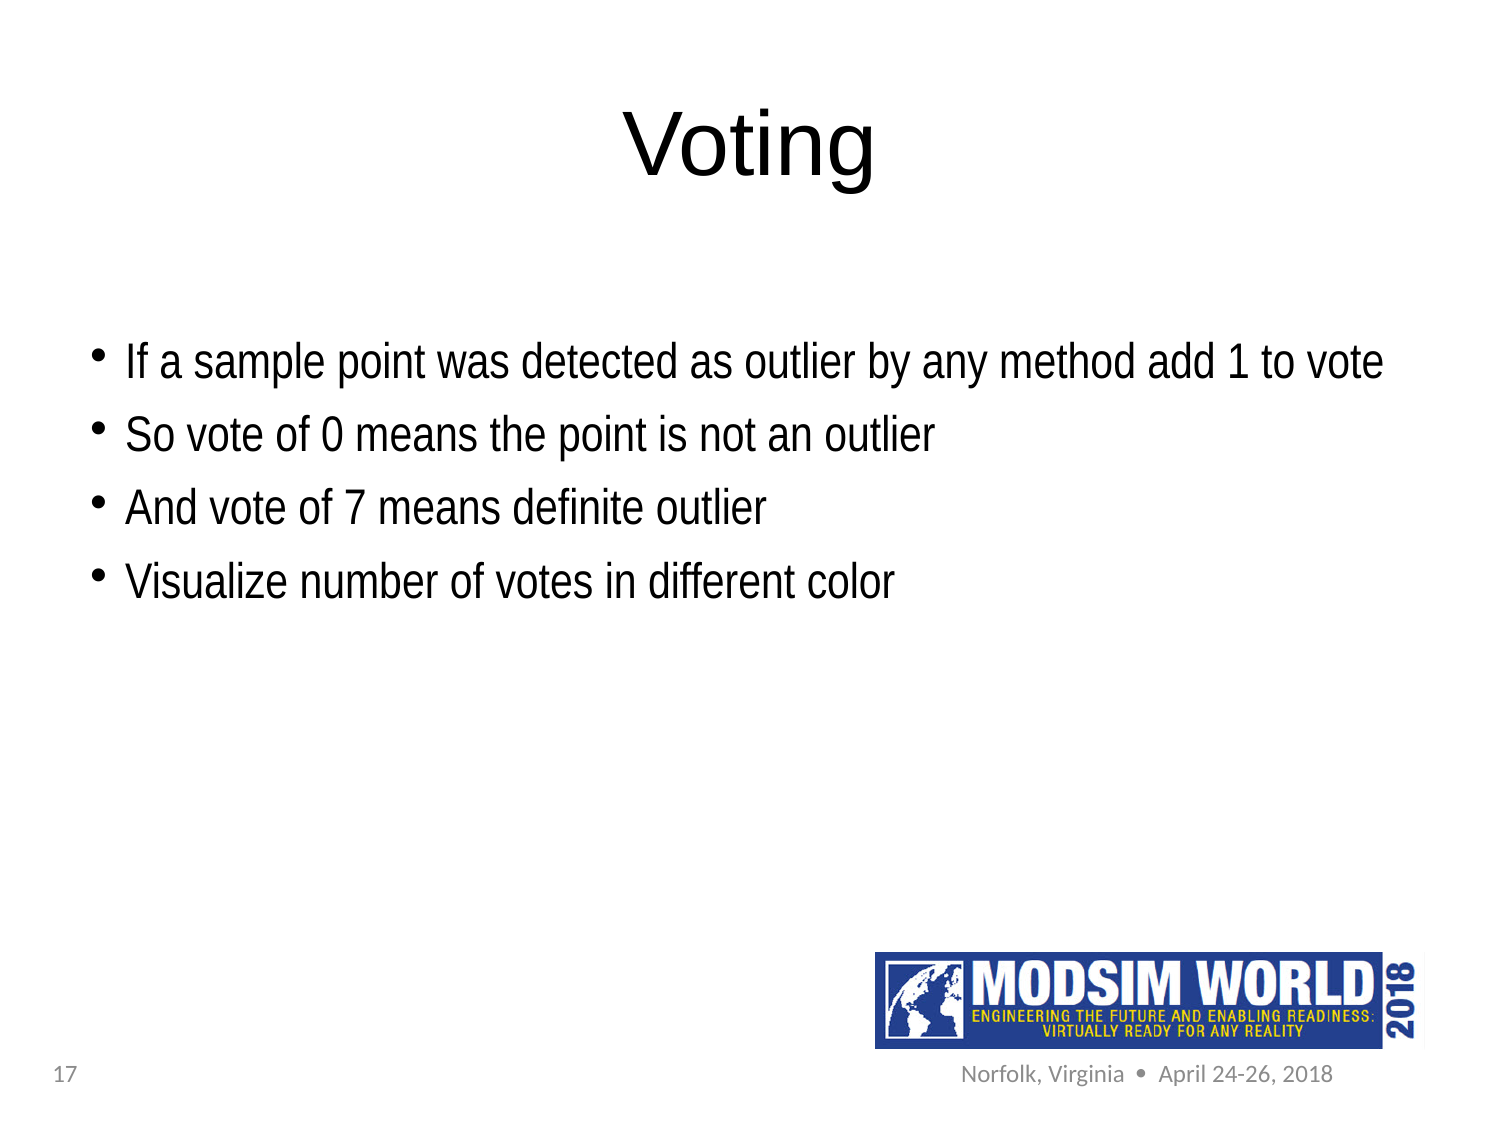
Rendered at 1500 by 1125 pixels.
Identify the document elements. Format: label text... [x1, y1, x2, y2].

text_box Norfolk, Virginia  April 24-26, 2018 [874, 1042, 1427, 1103]
text_box If a sample point was detected as outlier by any method add 1 to vote So vote of 0 means the point is not an outlier And vote of 7 means definite outlier Visualize number of votes in different color [74, 262, 1425, 1005]
text_box <number> [37, 1042, 388, 1103]
text_box Voting [74, 45, 1425, 233]
picture [875, 1005, 1425, 1042]
